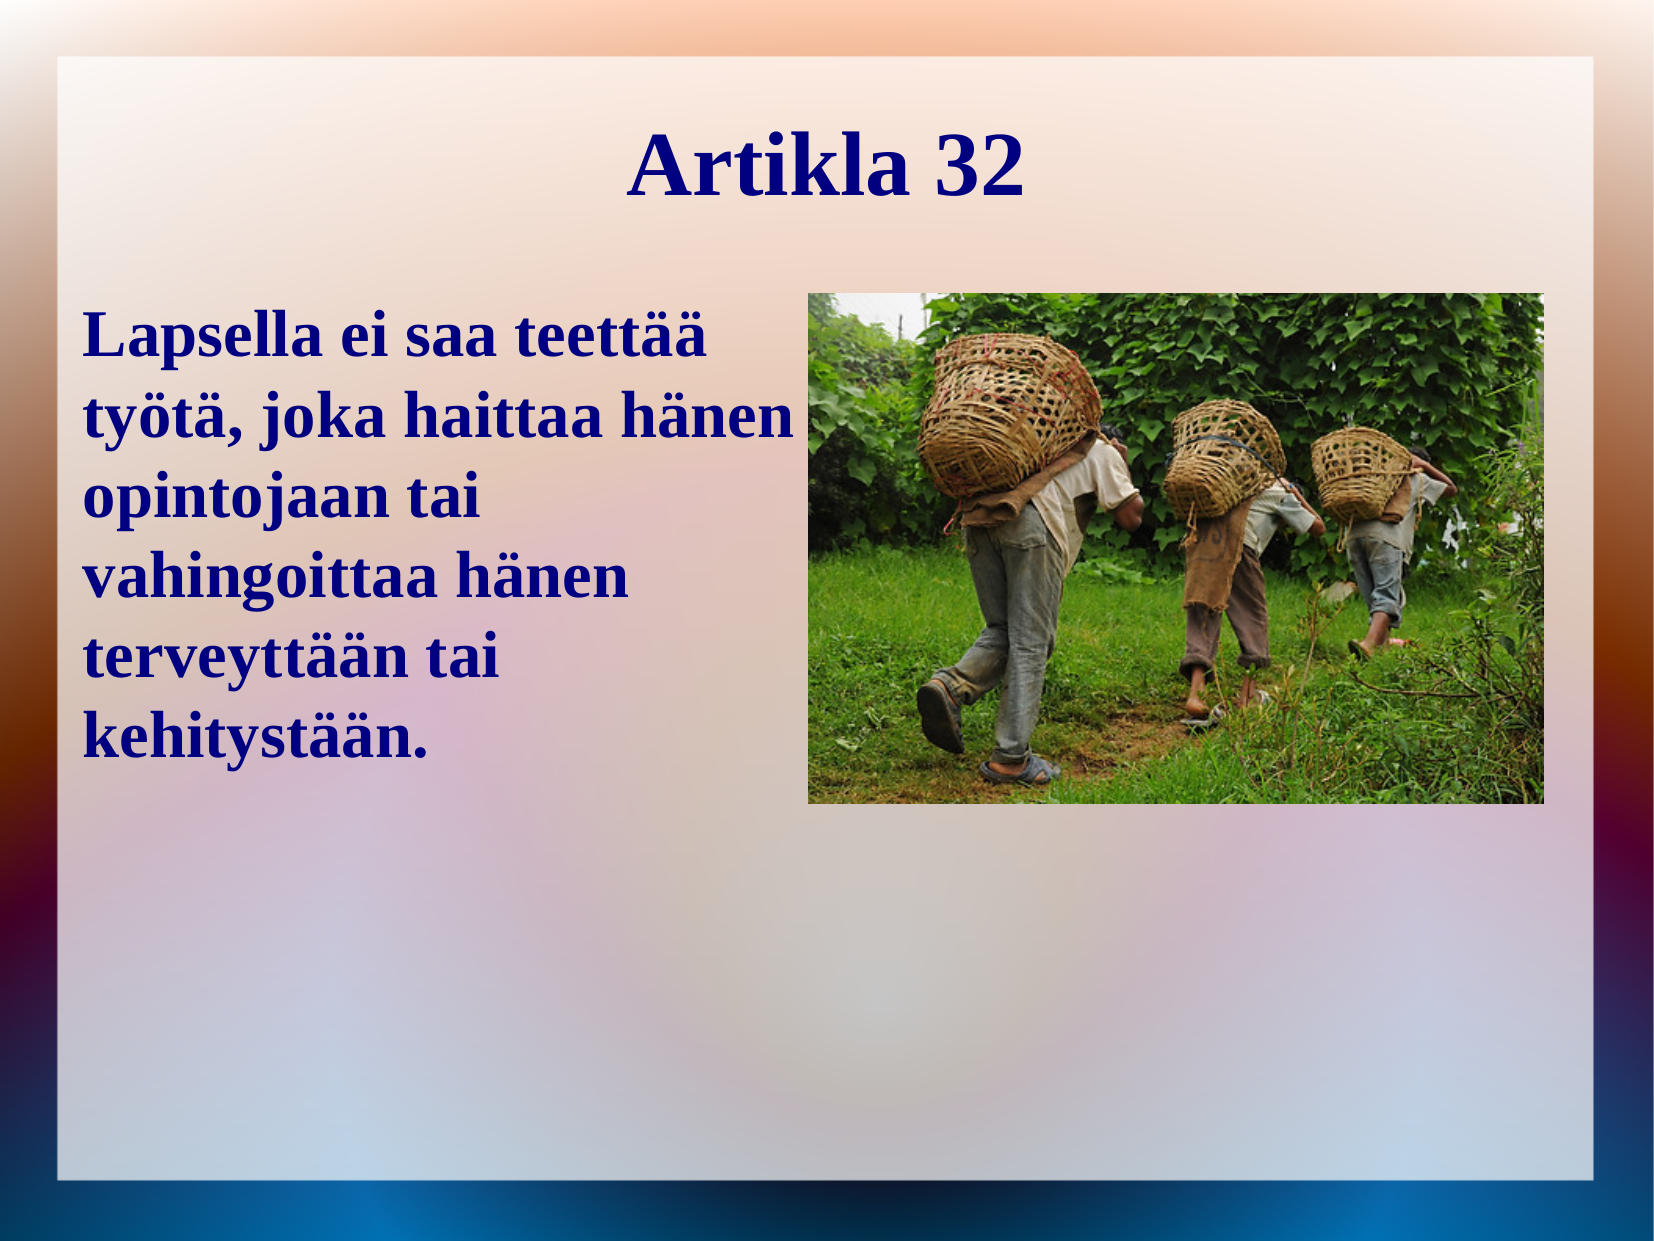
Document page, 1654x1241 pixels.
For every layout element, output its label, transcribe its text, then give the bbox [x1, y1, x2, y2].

title Artikla 32 [82, 55, 1571, 263]
picture [808, 293, 1544, 804]
list Lapsella ei saa teettää työtä, joka haittaa hänen opintojaan tai vahingoittaa hänen terveyttään tai kehitystään. [82, 290, 809, 1109]
